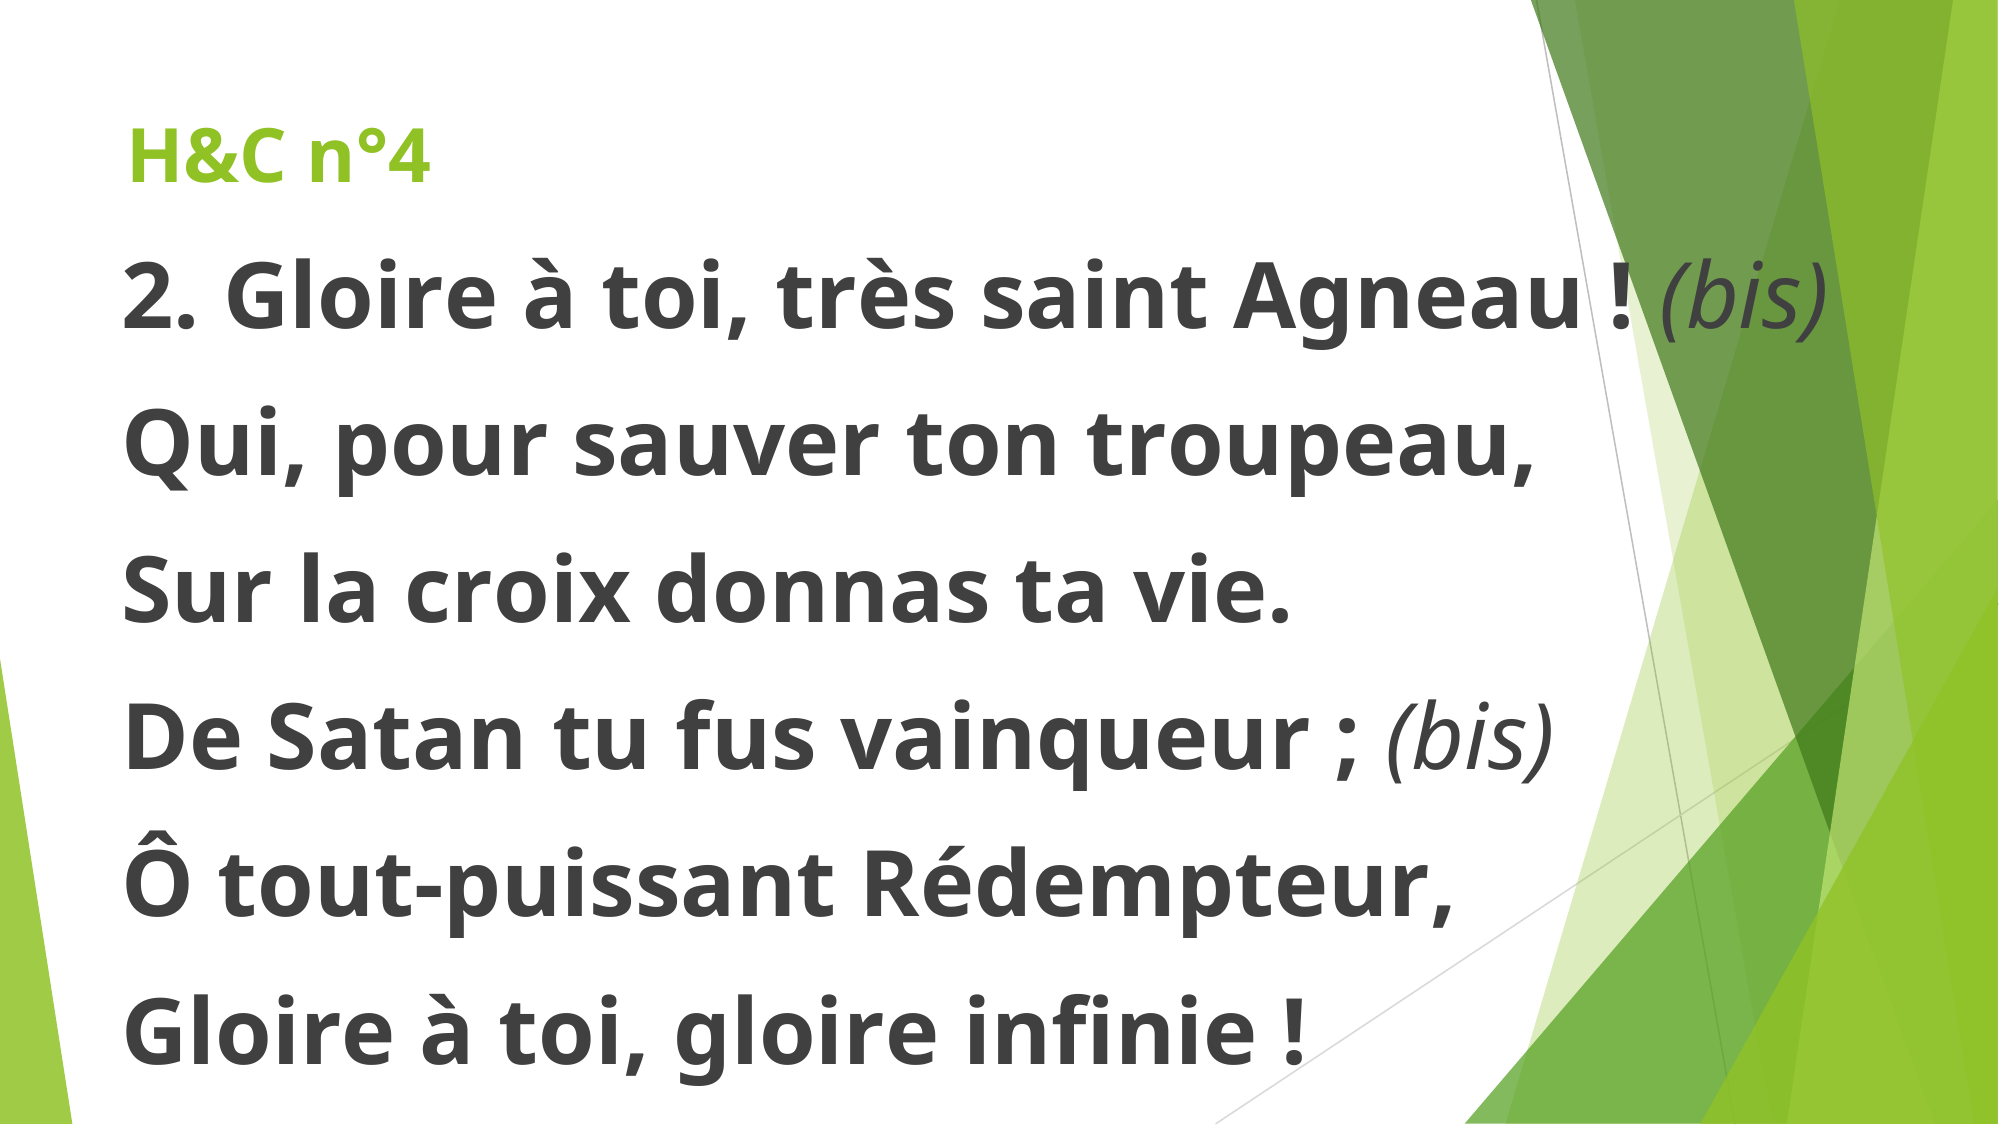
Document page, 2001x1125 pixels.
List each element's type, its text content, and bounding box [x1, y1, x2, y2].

text_box H&C n°4 [111, 99, 1522, 212]
text_box 2. Gloire à toi, très saint Agneau ! (bis) Qui, pour sauver ton troupeau, Sur la croix donnas ta vie. De Satan tu fus vainqueur ; (bis) Ô tout-puissant Rédempteur, Gloire à toi, gloire infinie ! [106, 212, 1961, 1074]
